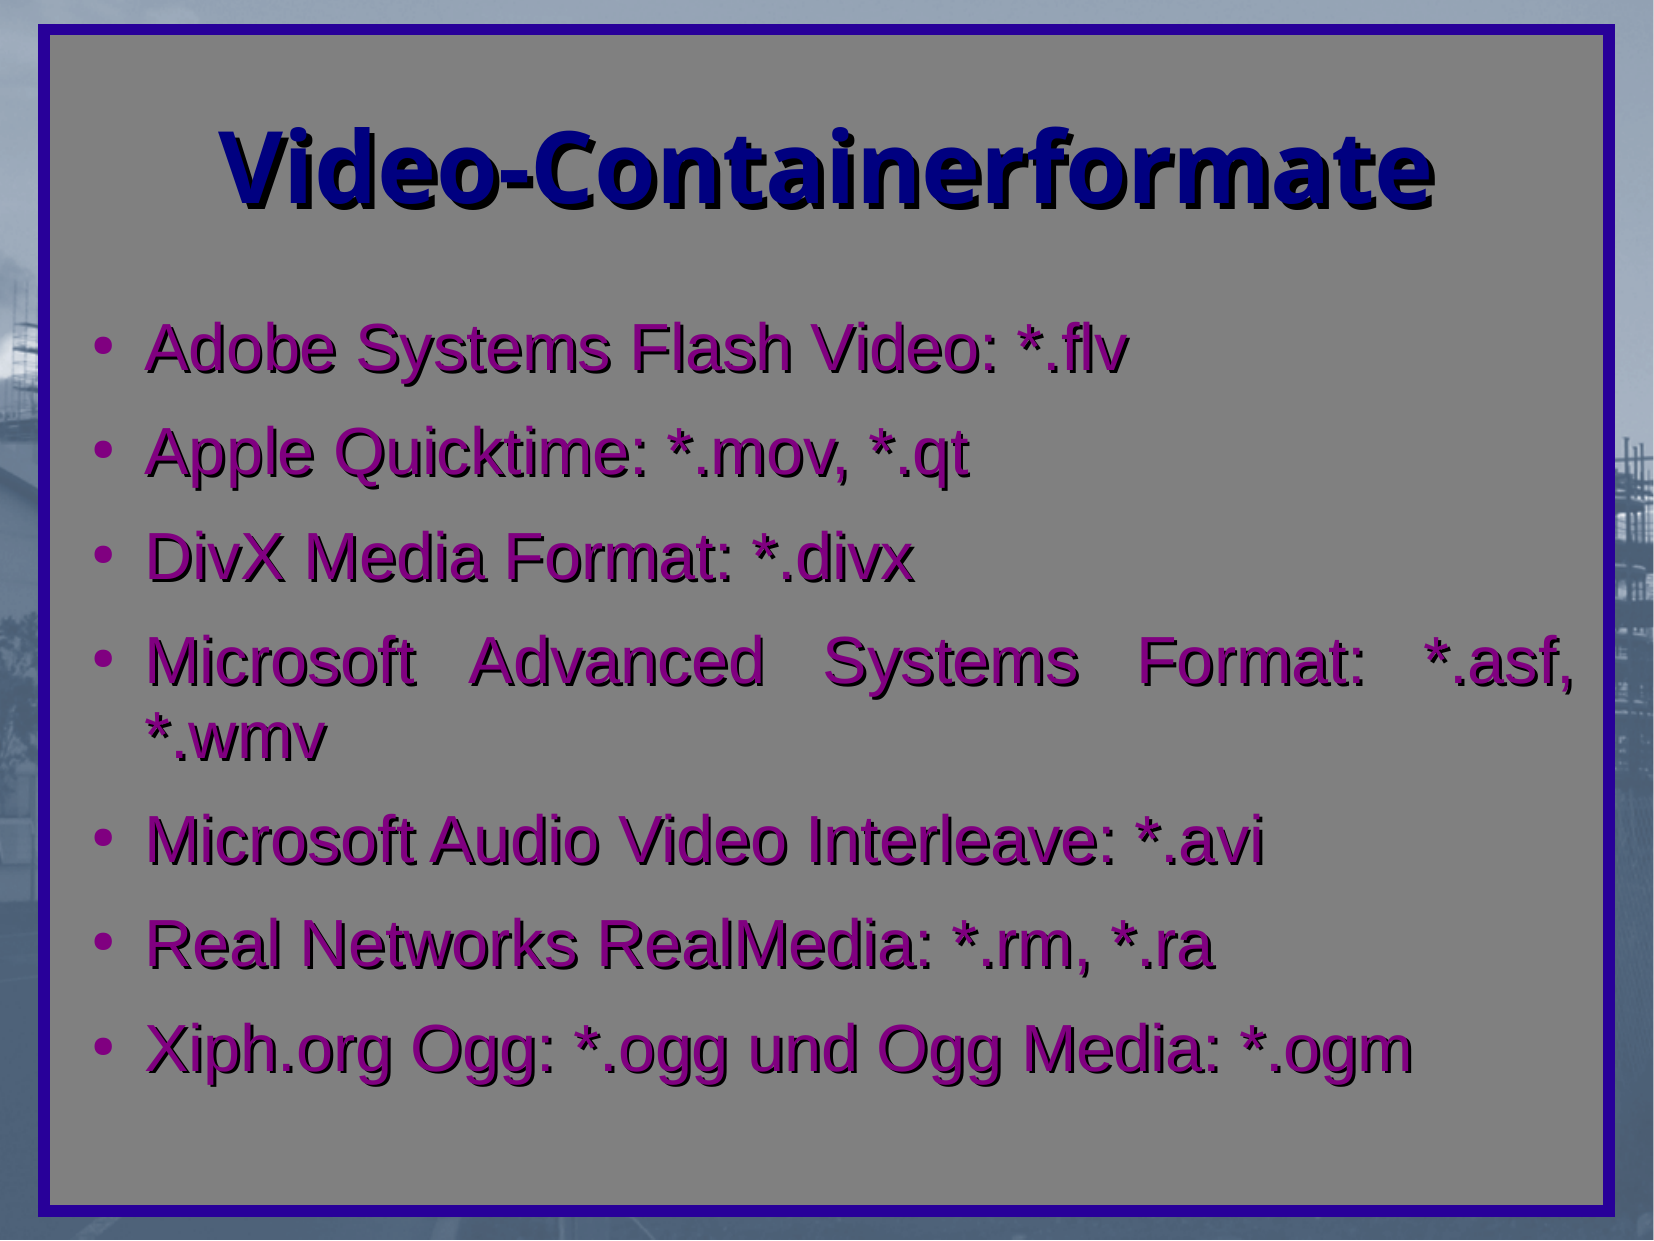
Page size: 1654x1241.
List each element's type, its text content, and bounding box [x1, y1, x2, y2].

title Video-Containerformate [82, 49, 1571, 281]
picture [0, 0, 1654, 1240]
list Adobe Systems Flash Video: *.flv Apple Quicktime: *.mov, *.qt DivX Media Format: *.divx Microsoft Advanced Systems Format: *.asf, *.wmv Microsoft Audio Video Interleave: *.avi Real Networks RealMedia: *.rm, *.ra Xiph.org Ogg: *.ogg und Ogg Media: *.ogm [73, 310, 1577, 1152]
